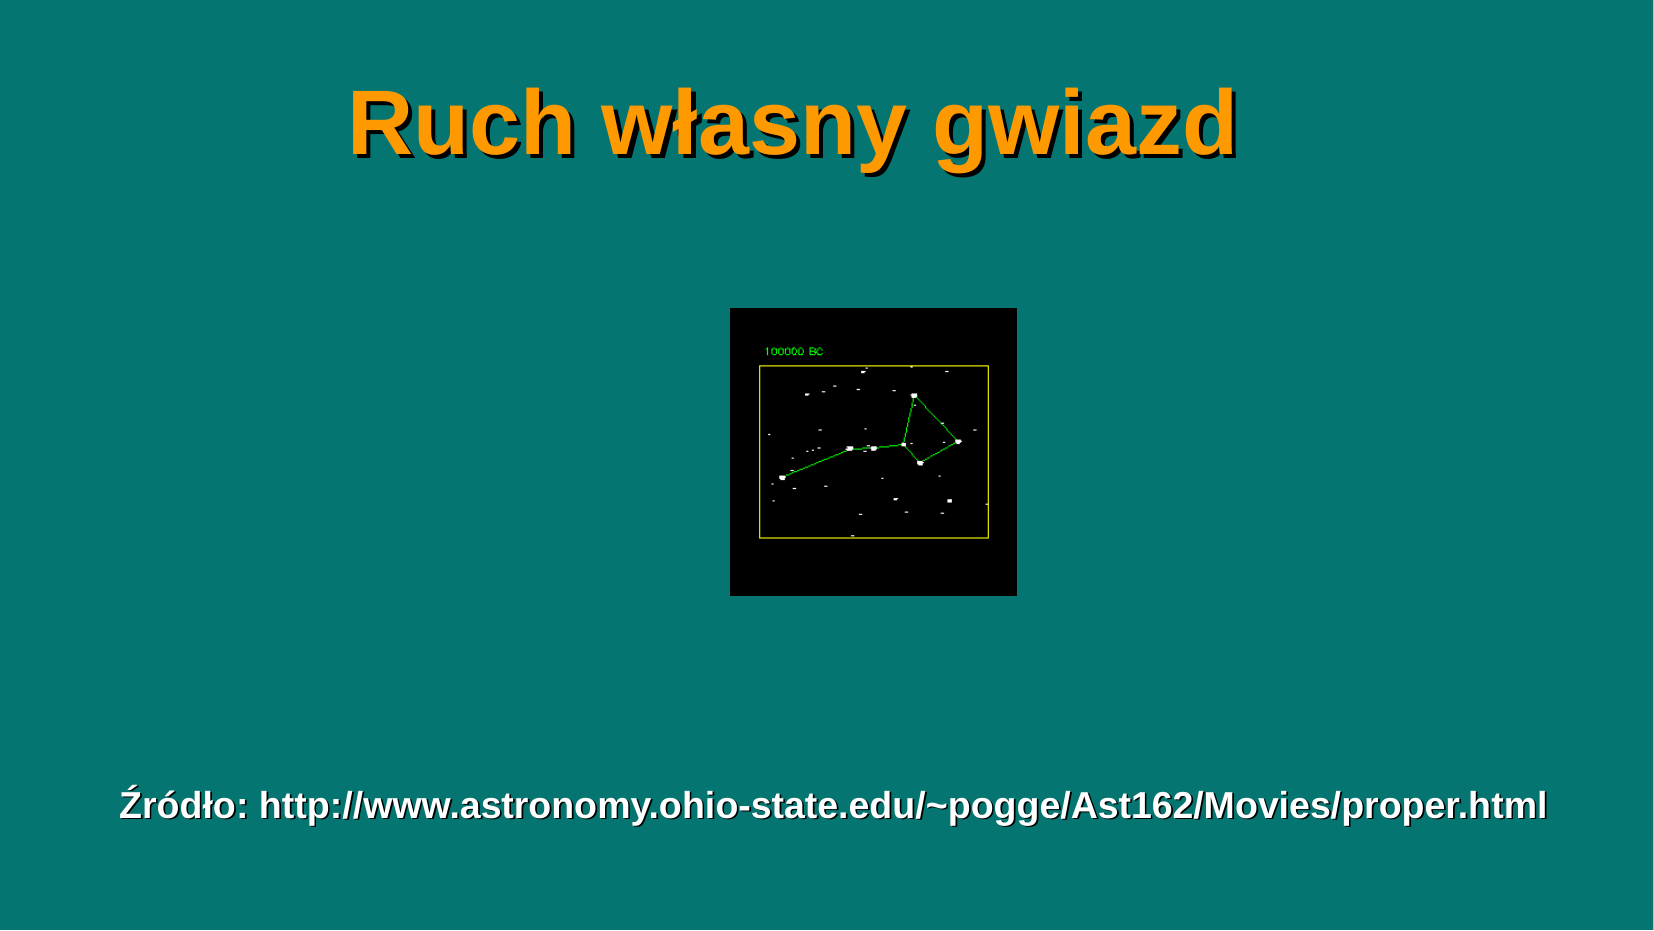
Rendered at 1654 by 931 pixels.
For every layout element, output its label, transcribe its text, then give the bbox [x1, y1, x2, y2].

title Ruch własny gwiazd [235, 50, 1352, 195]
picture [730, 308, 1017, 596]
text_box Źródło: http://www.astronomy.ohio-state.edu/~pogge/Ast162/Movies/proper.html [104, 776, 1564, 834]
